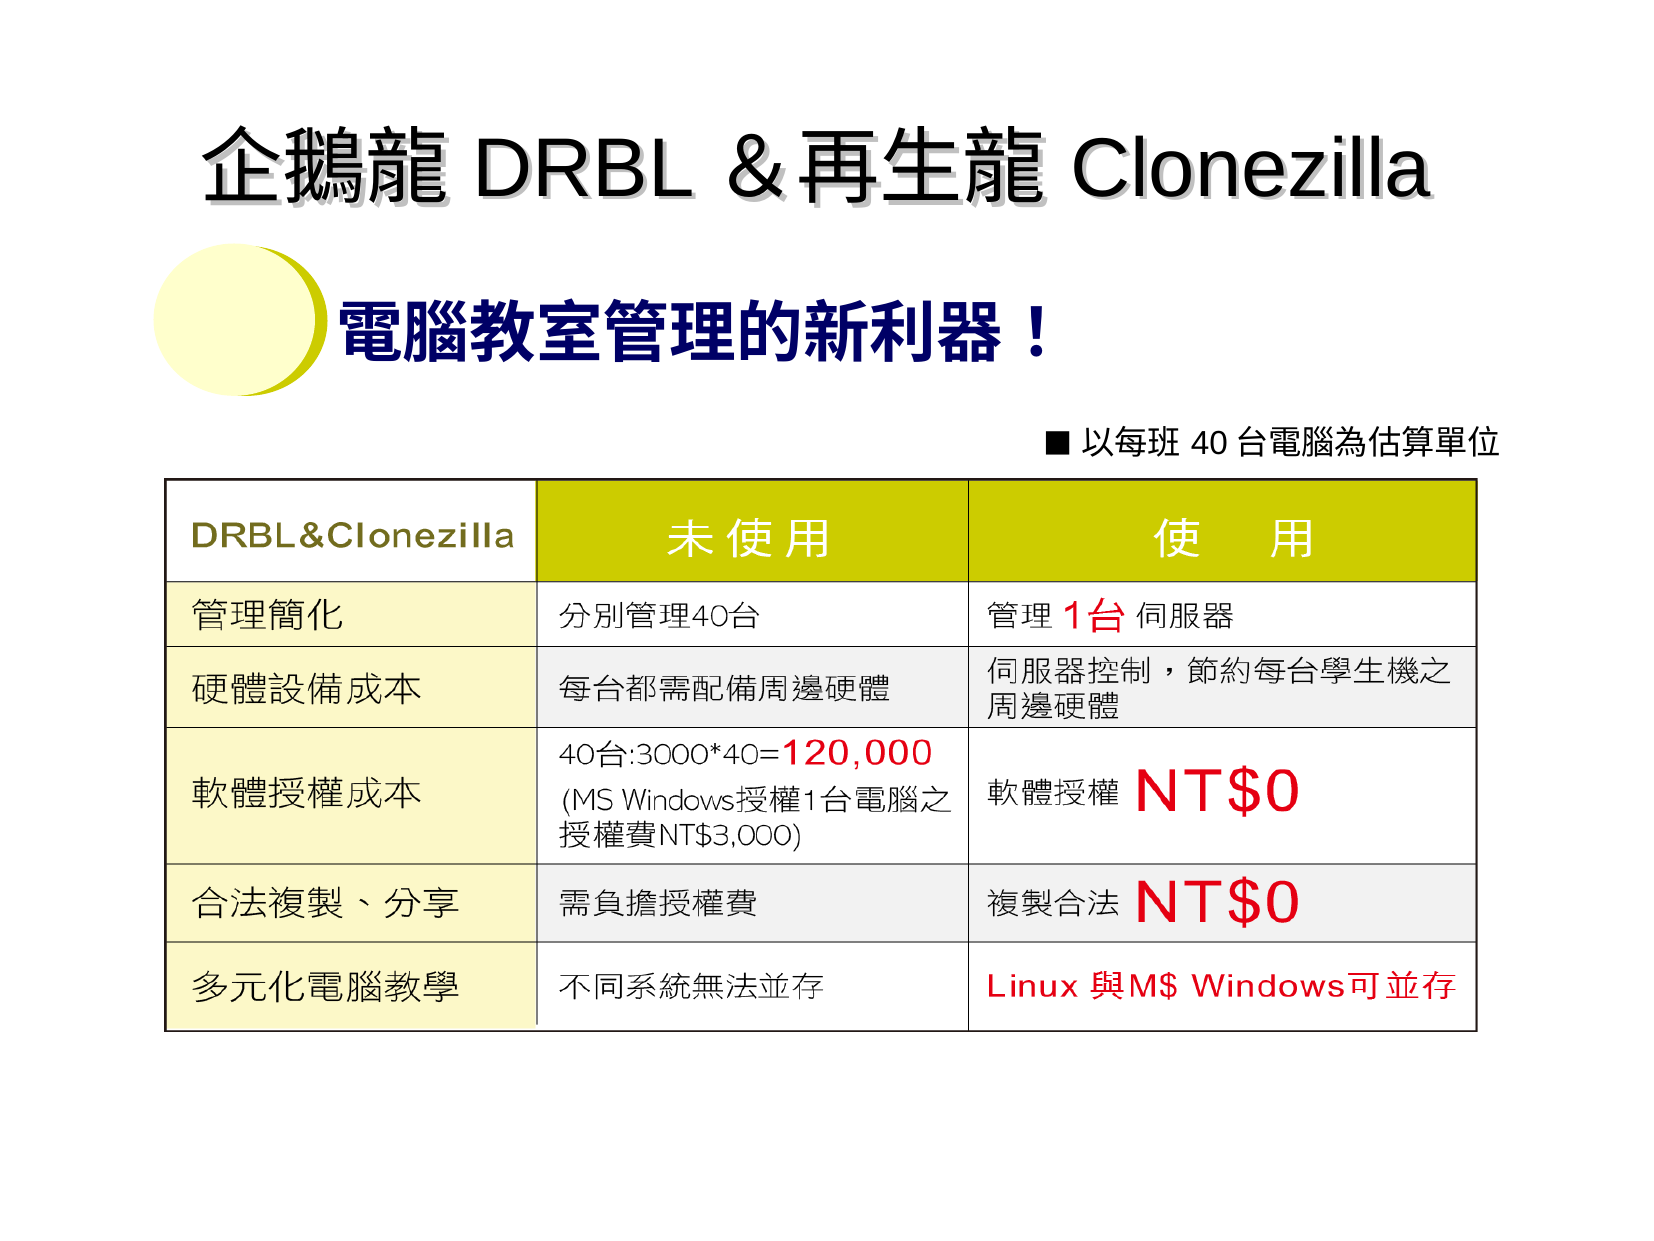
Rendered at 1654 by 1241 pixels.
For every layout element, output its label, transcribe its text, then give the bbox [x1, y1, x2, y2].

title 企鵝龍DRBL＆再生龍Clonezilla [141, 101, 1489, 222]
text_box 電腦教室管理的新利器！ [321, 270, 1091, 384]
text_box [153, 243, 321, 396]
picture [164, 478, 1478, 1032]
text_box ■以每班40台電腦為估算單位 [1029, 408, 1517, 472]
